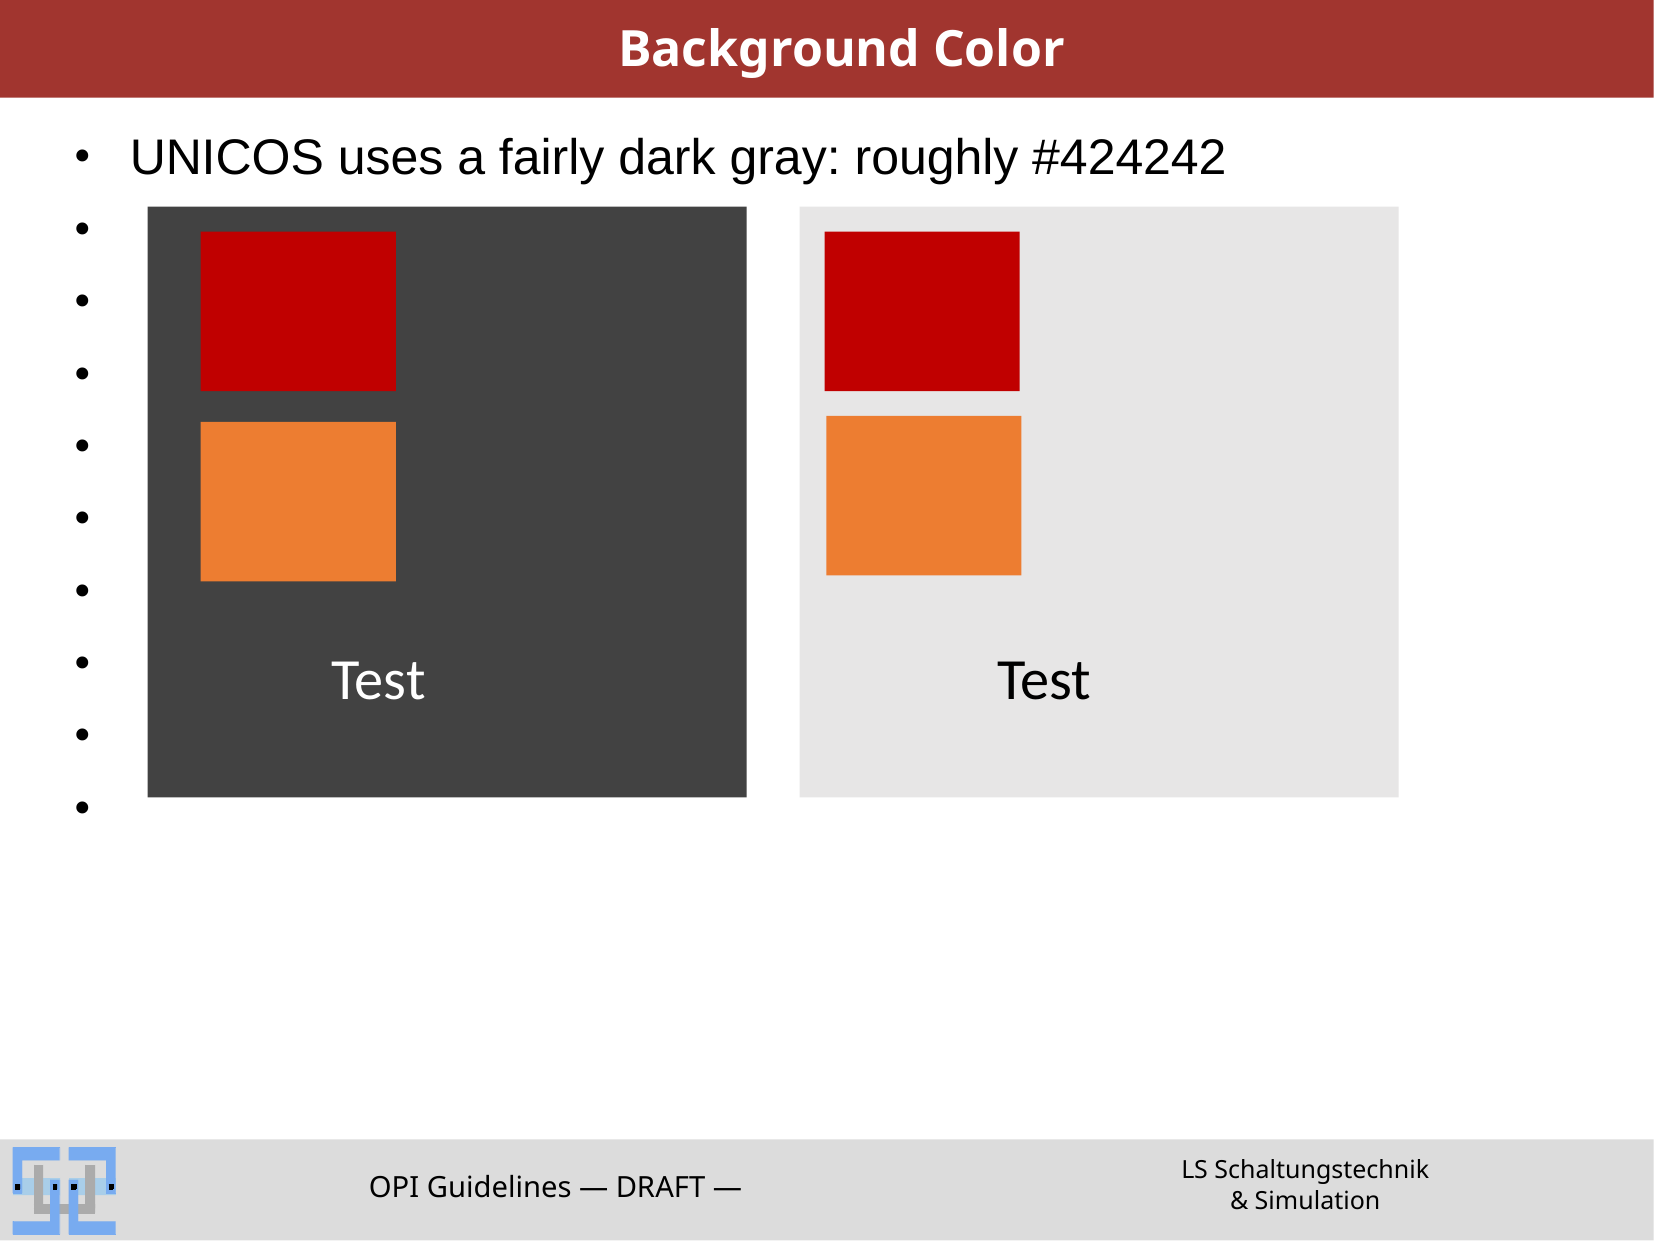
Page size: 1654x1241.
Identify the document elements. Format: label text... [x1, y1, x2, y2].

text_box Test [982, 633, 1285, 720]
title Background Color [97, 9, 1586, 84]
list UNICOS uses a fairly dark gray: roughly #424242 [73, 130, 1580, 1137]
text_box [147, 206, 747, 798]
text_box Test [316, 633, 619, 720]
text_box OPI Guidelines — DRAFT — [368, 1167, 1122, 1211]
text_box [799, 206, 1399, 798]
